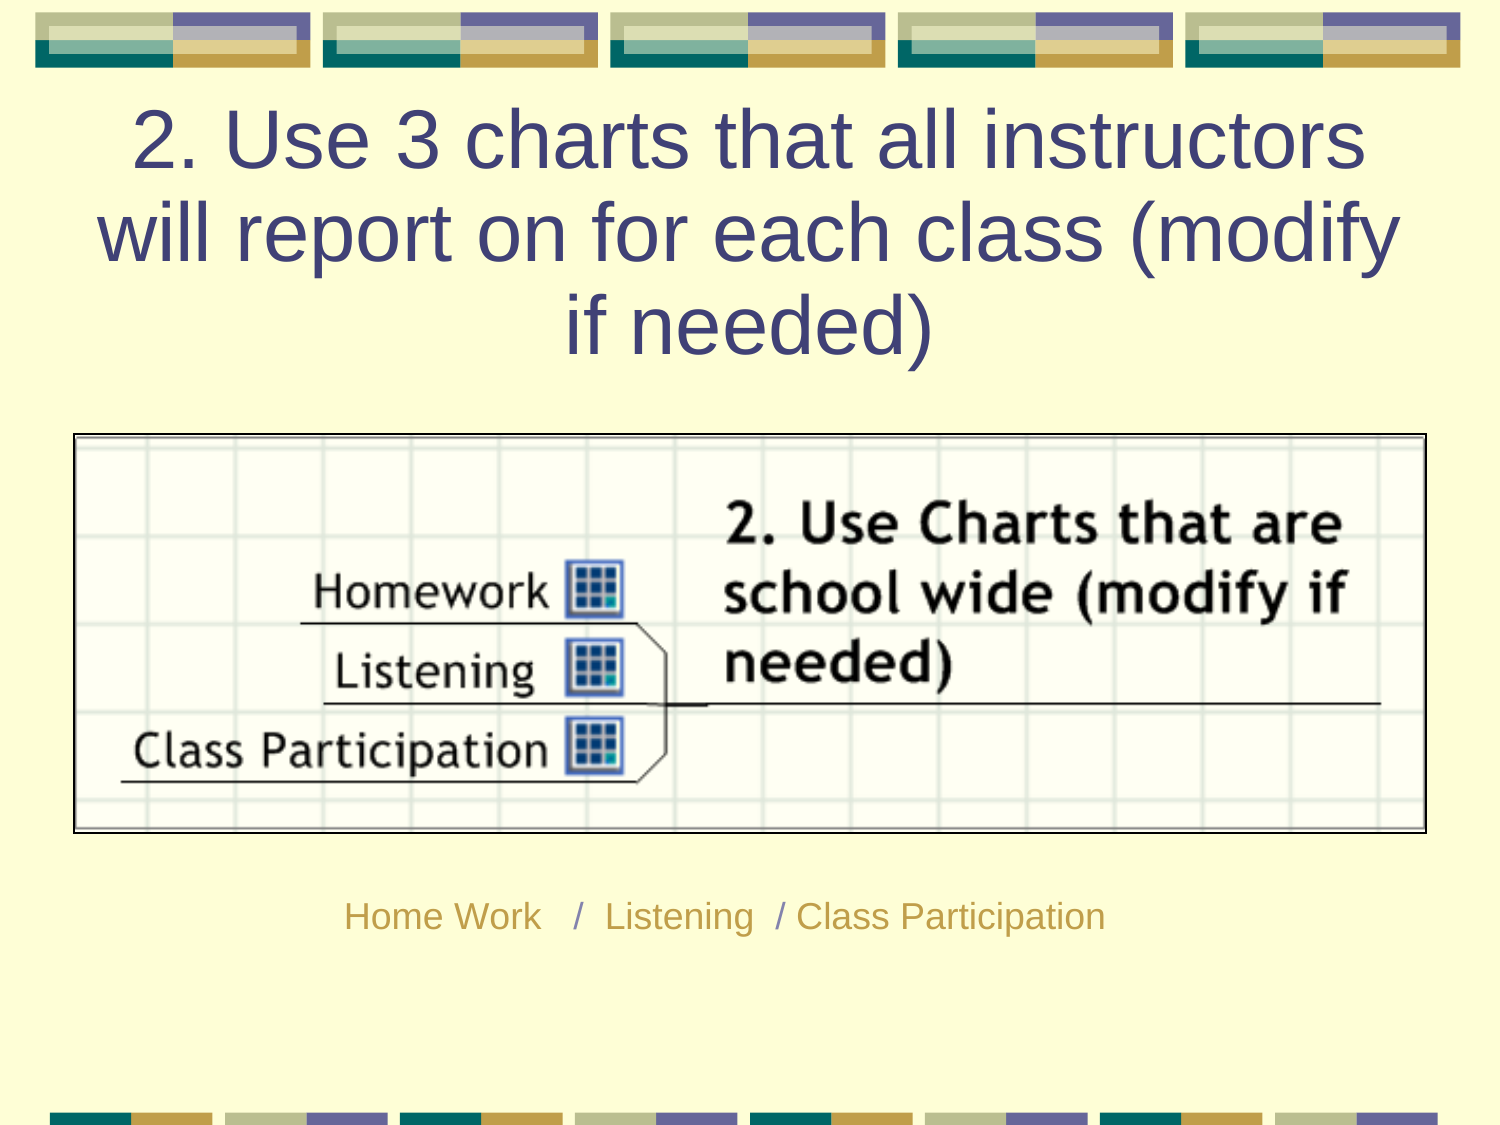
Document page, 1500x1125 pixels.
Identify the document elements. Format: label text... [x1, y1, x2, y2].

picture [75, 435, 1426, 833]
text_box Home Work / Listening / Class Participation [125, 887, 1326, 945]
title 2. Use 3 charts that all instructors will report on for each class (modify if needed) [75, 74, 1426, 391]
